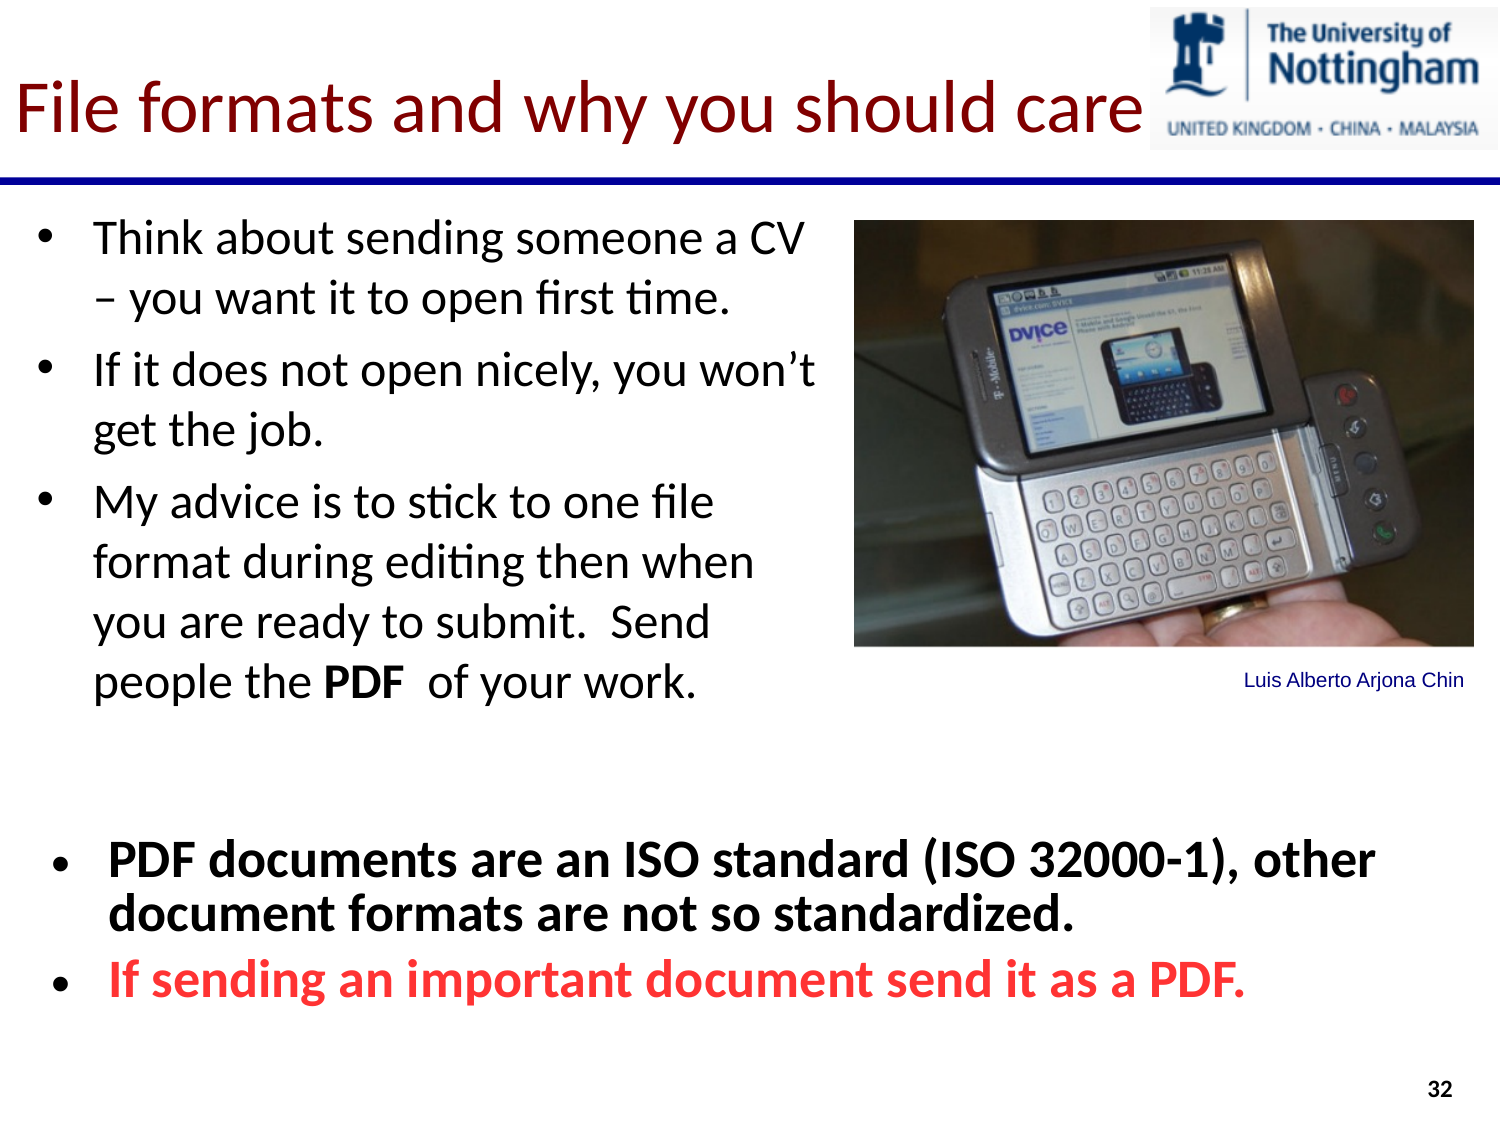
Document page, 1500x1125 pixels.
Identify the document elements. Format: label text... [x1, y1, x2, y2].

picture [1150, 7, 1498, 150]
slide_number <number> [1412, 1050, 1500, 1125]
list Think about sending someone a CV – you want it to open first time. If it does not open nicely, you won’t get the job. My advice is to stick to one file format during editing then when you are ready to submit. Send people the PDF of your work. [21, 197, 836, 1021]
text_box Luis Alberto Arjona Chin [1228, 661, 1480, 700]
text_box PDF documents are an ISO standard (ISO 32000-1), other document formats are not so standardized. If sending an important document send it as a PDF. [37, 829, 1469, 1019]
title File formats and why you should care [0, 24, 1363, 180]
picture [854, 220, 1474, 648]
